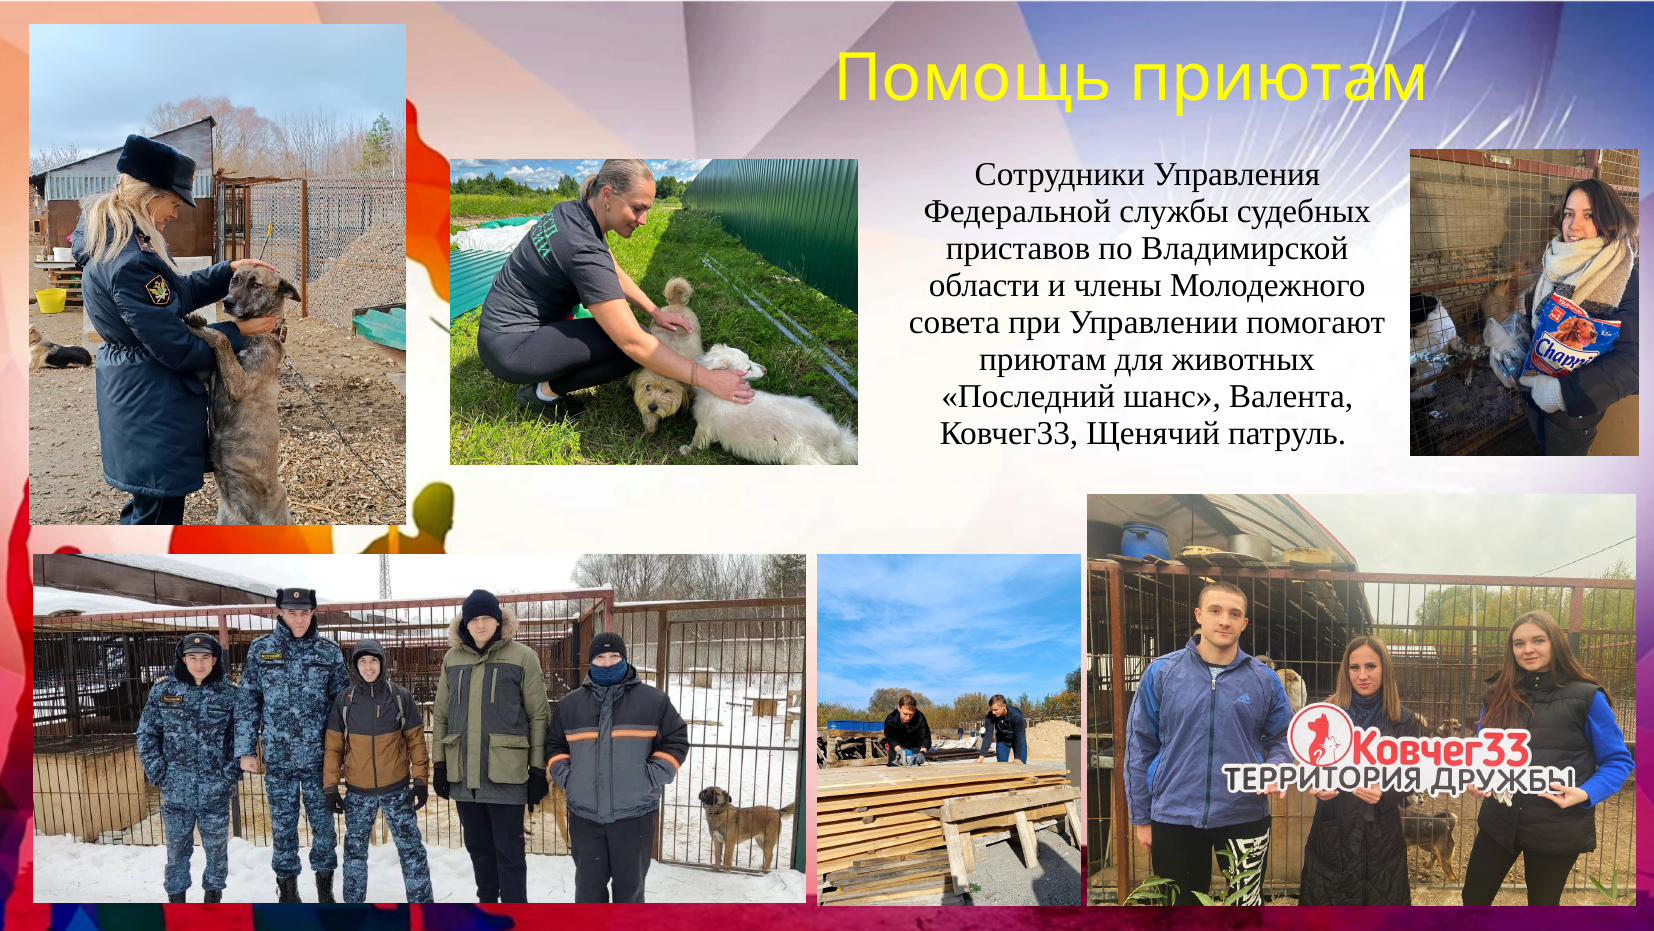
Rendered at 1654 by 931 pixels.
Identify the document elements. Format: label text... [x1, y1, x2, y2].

text_box Сотрудники Управления Федеральной службы судебных приставов по Владимирской области и члены Молодежного совета при Управлении помогают приютам для животных «Последний шанс», Валента, Ковчег33, Щенячий патруль. [885, 147, 1411, 466]
text_box Помощь приютам [827, 28, 1436, 121]
picture [0, 0, 1654, 931]
